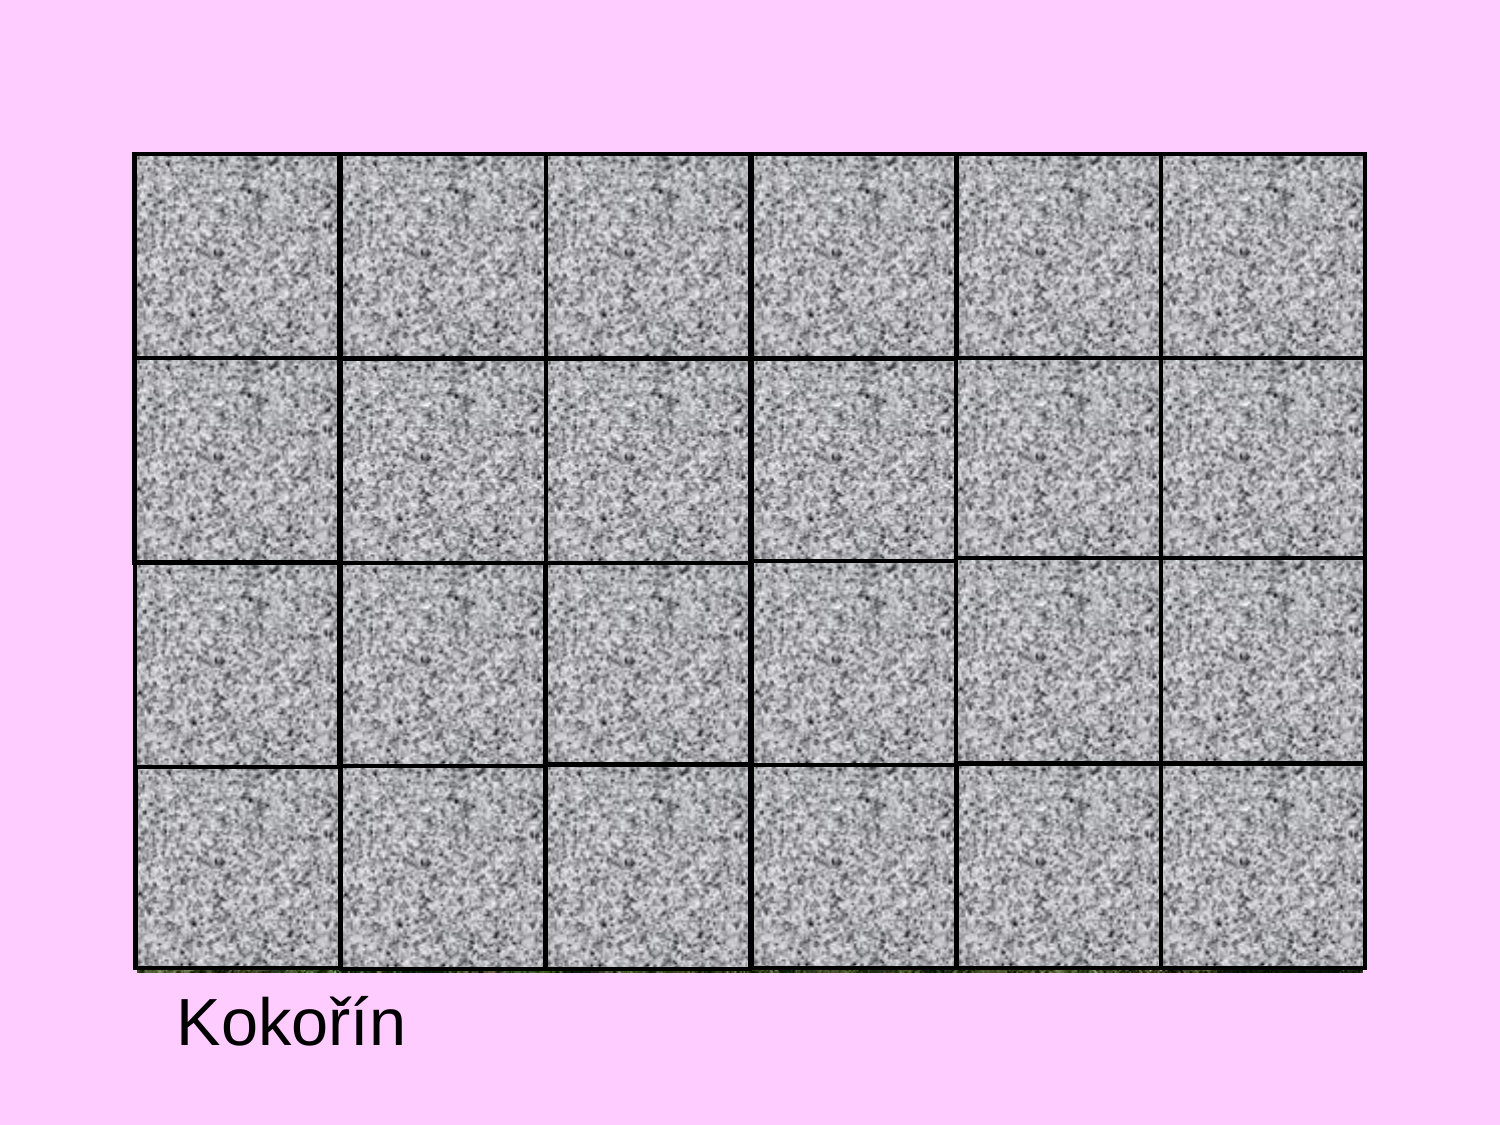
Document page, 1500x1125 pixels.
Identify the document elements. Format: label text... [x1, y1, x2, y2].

text_box Kokořín [161, 971, 546, 1067]
picture [137, 152, 1363, 973]
text_box [134, 153, 340, 969]
text_box [341, 153, 751, 970]
text_box [752, 153, 1366, 969]
